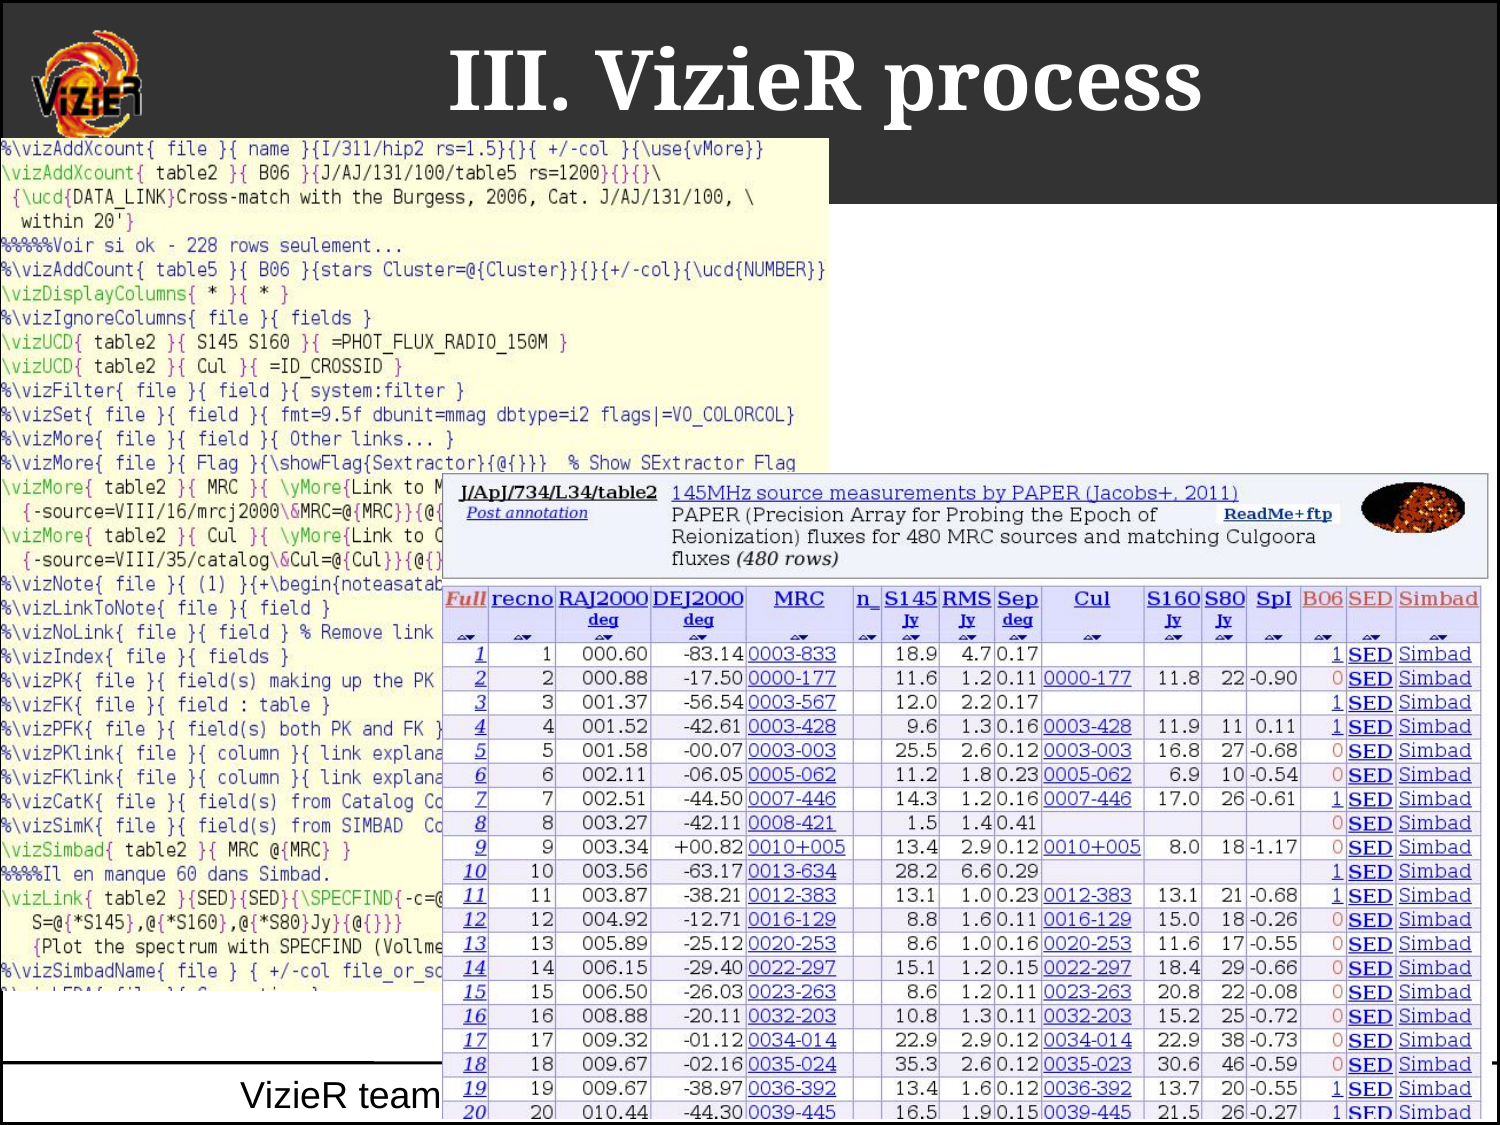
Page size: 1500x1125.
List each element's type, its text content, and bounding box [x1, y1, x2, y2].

title III. VizieR process [177, 0, 1477, 154]
picture [1, 29, 1492, 1119]
